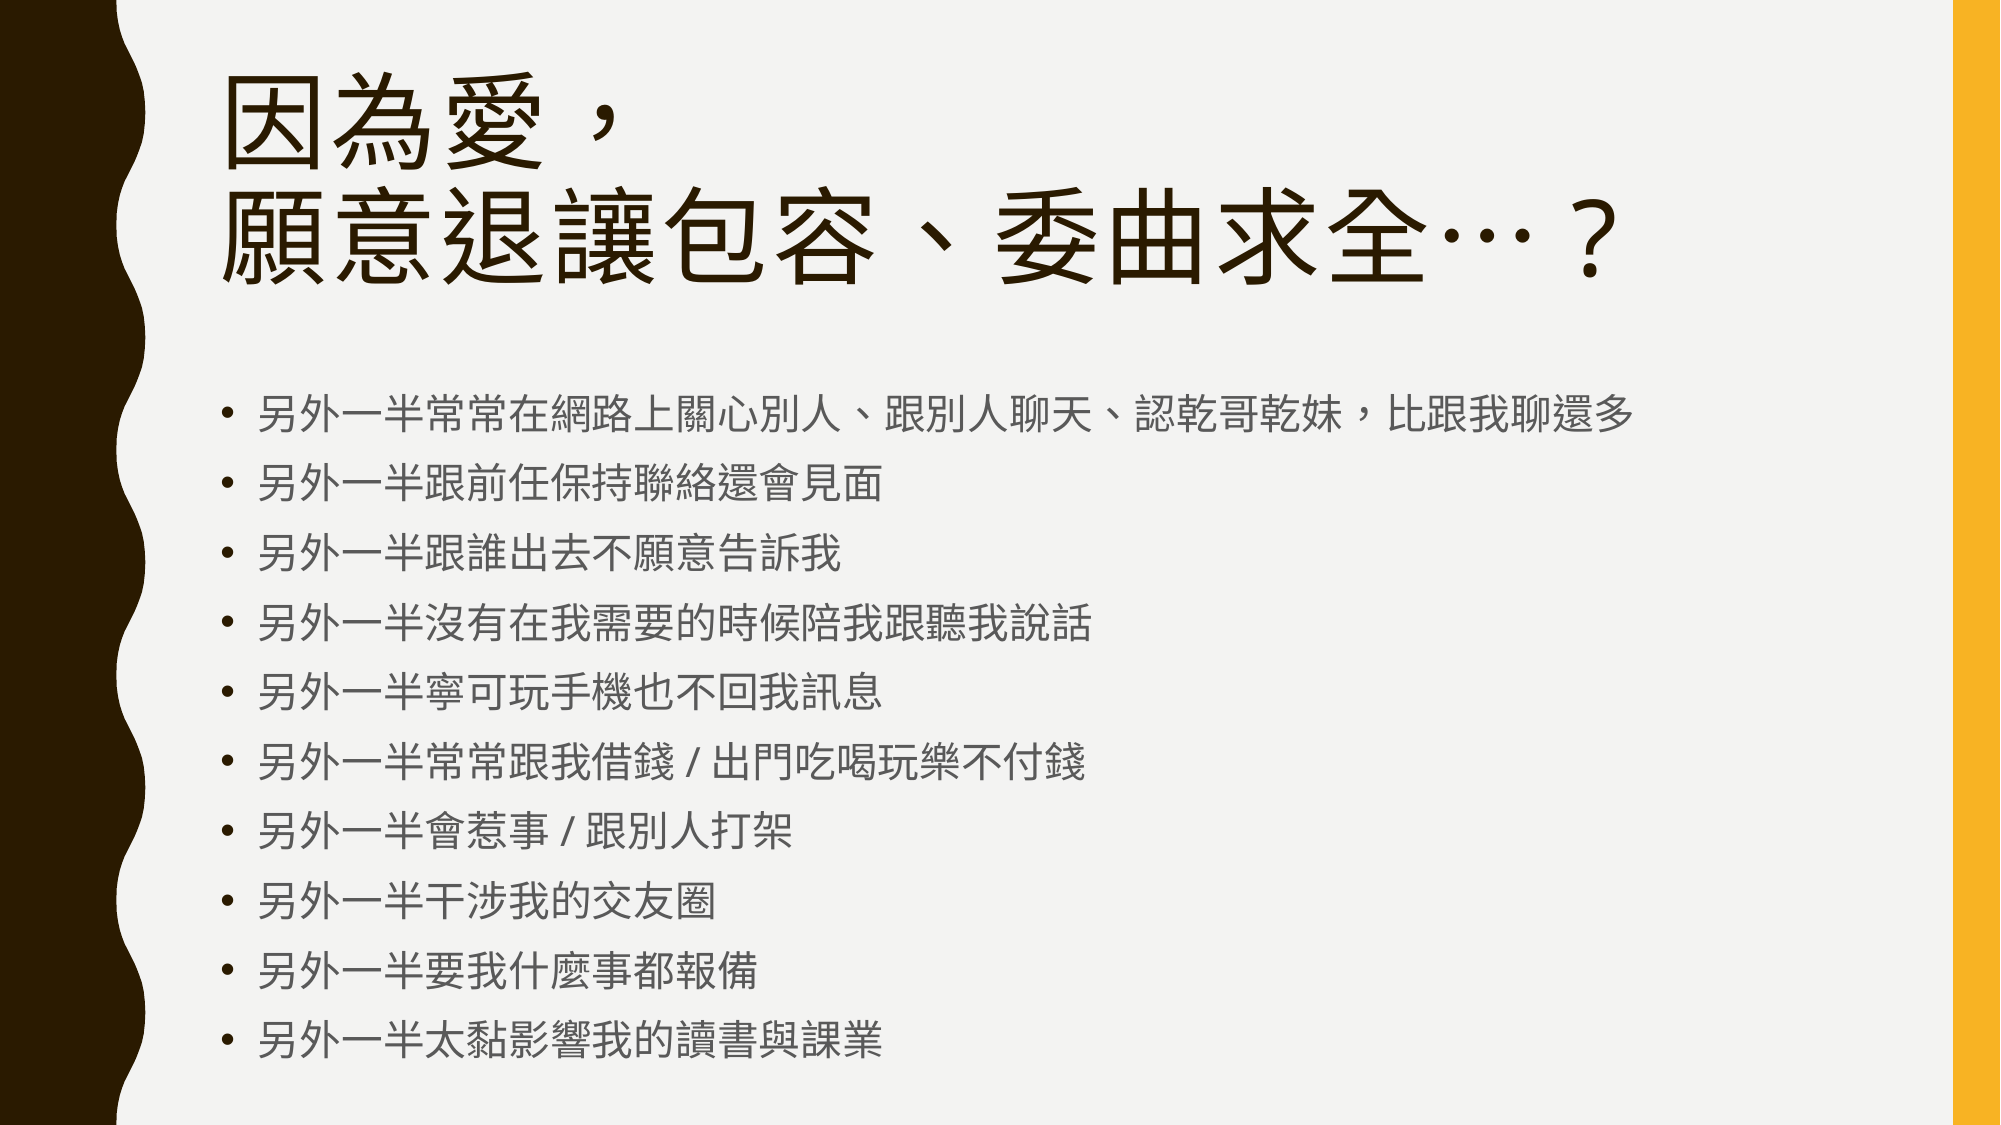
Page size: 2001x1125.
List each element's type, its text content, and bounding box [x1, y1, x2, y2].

list 另外一半常常在網路上關心別人、跟別人聊天、認乾哥乾妹，比跟我聊還多 另外一半跟前任保持聯絡還會見面 另外一半跟誰出去不願意告訴我 另外一半沒有在我需要的時候陪我跟聽我說話 另外一半寧可玩手機也不回我訊息 另外一半常常跟我借錢/出門吃喝玩樂不付錢 另外一半會惹事/跟別人打架 另外一半干涉我的交友圈 另外一半要我什麼事都報備 另外一半太黏影響我的讀書與課業 [205, 375, 1876, 1093]
title 因為愛， 願意退讓包容、委曲求全…? [205, 62, 1876, 308]
